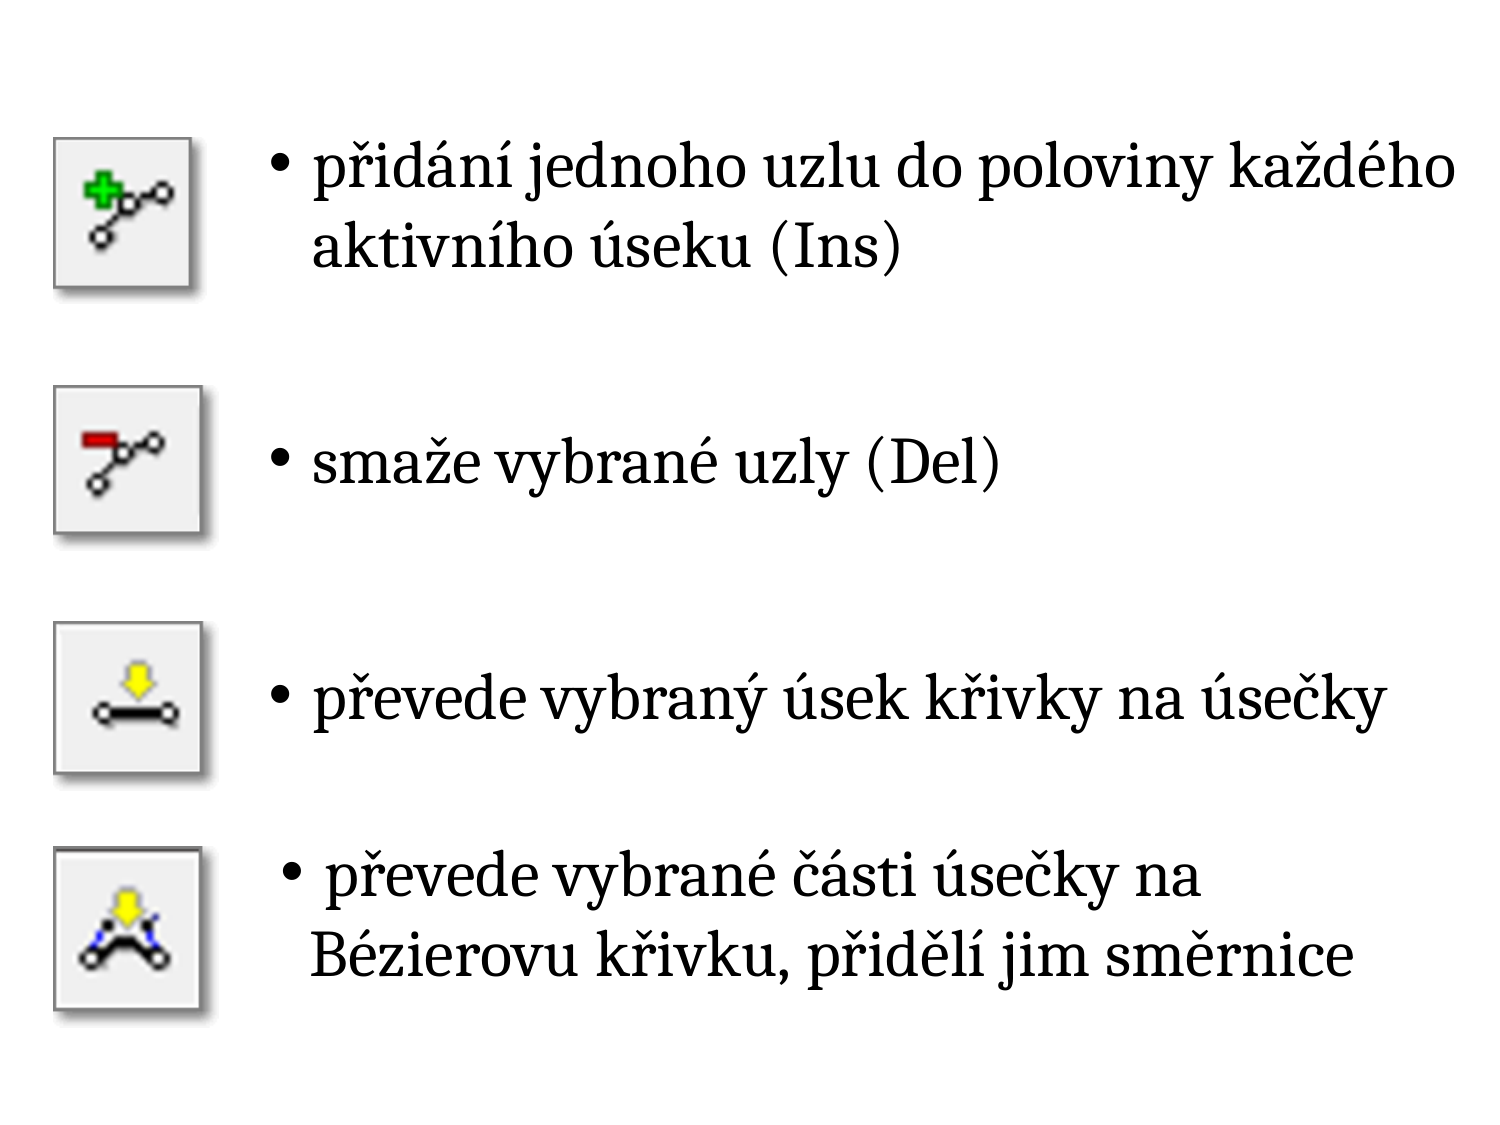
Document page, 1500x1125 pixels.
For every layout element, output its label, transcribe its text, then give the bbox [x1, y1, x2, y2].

picture [53, 846, 219, 1028]
text_box smaže vybrané uzly (Del) [253, 408, 1500, 505]
text_box převede vybrané části úsečky na Bézierovu křivku, přidělí jim směrnice [265, 822, 1500, 998]
picture [53, 385, 219, 551]
text_box převede vybraný úsek křivky na úsečky [253, 645, 1500, 741]
picture [53, 137, 207, 304]
text_box přidání jednoho uzlu do poloviny každého aktivního úseku (Ins) [253, 113, 1500, 289]
picture [53, 621, 219, 791]
